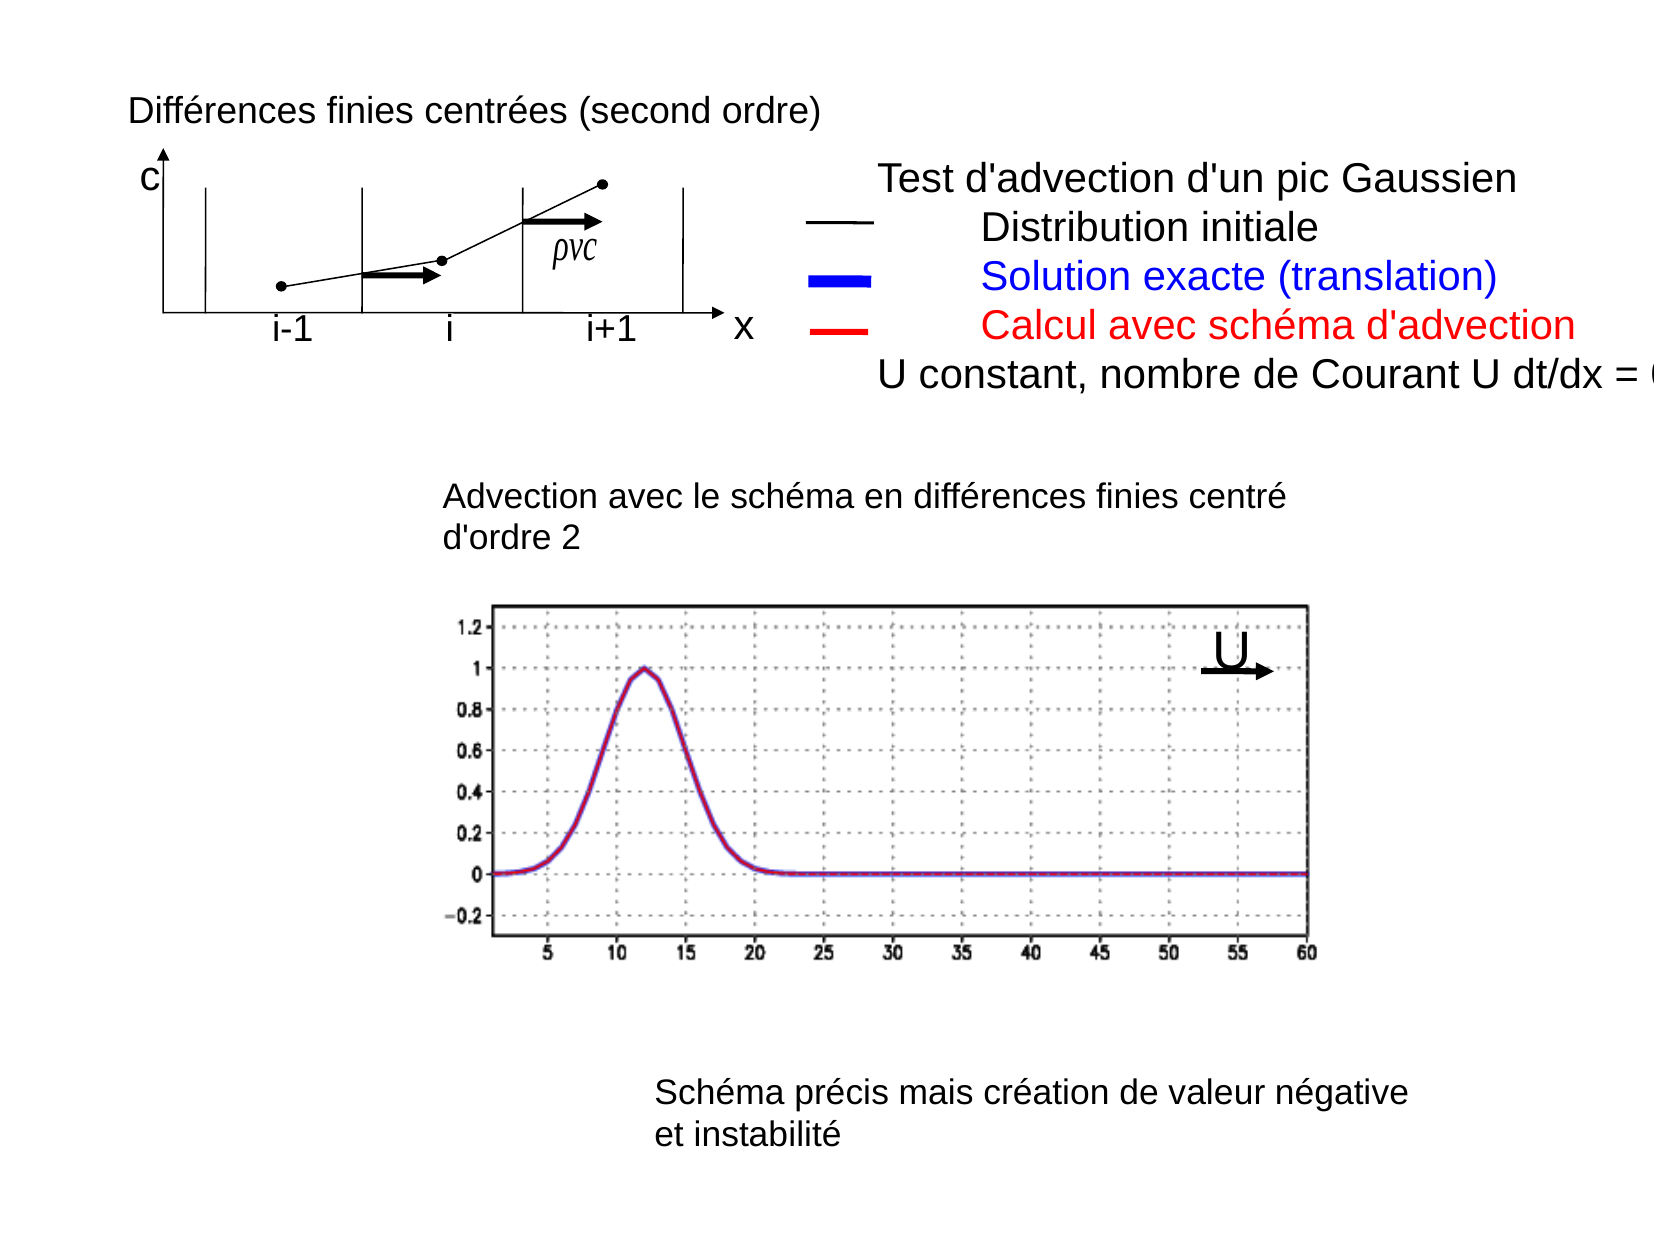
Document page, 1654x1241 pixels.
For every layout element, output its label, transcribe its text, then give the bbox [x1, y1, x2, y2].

text_box Différences finies centrées (second ordre)‏ [127, 90, 875, 135]
text_box Advection avec le schéma en différences finies centré d'ordre 2 [442, 476, 1161, 558]
text_box i+1 [586, 307, 651, 353]
text_box i [445, 307, 457, 353]
text_box c [139, 153, 153, 192]
text_box i-1 [272, 307, 317, 399]
text_box x [733, 302, 749, 341]
text_box [276, 281, 286, 291]
chart [543, 220, 610, 271]
text_box Test d'advection d'un pic Gaussien Distribution initiale Solution exacte (translation)‏ Calcul avec schéma d'advection U constant, nombre de Courant U dt/dx = 0,2 [877, 155, 1532, 396]
text_box U [1212, 620, 1243, 666]
text_box [437, 261, 447, 266]
text_box Schéma précis mais création de valeur négative et instabilité [654, 1073, 1289, 1154]
text_box [597, 180, 608, 189]
picture [428, 588, 1333, 979]
text_box c [145, 170, 153, 187]
